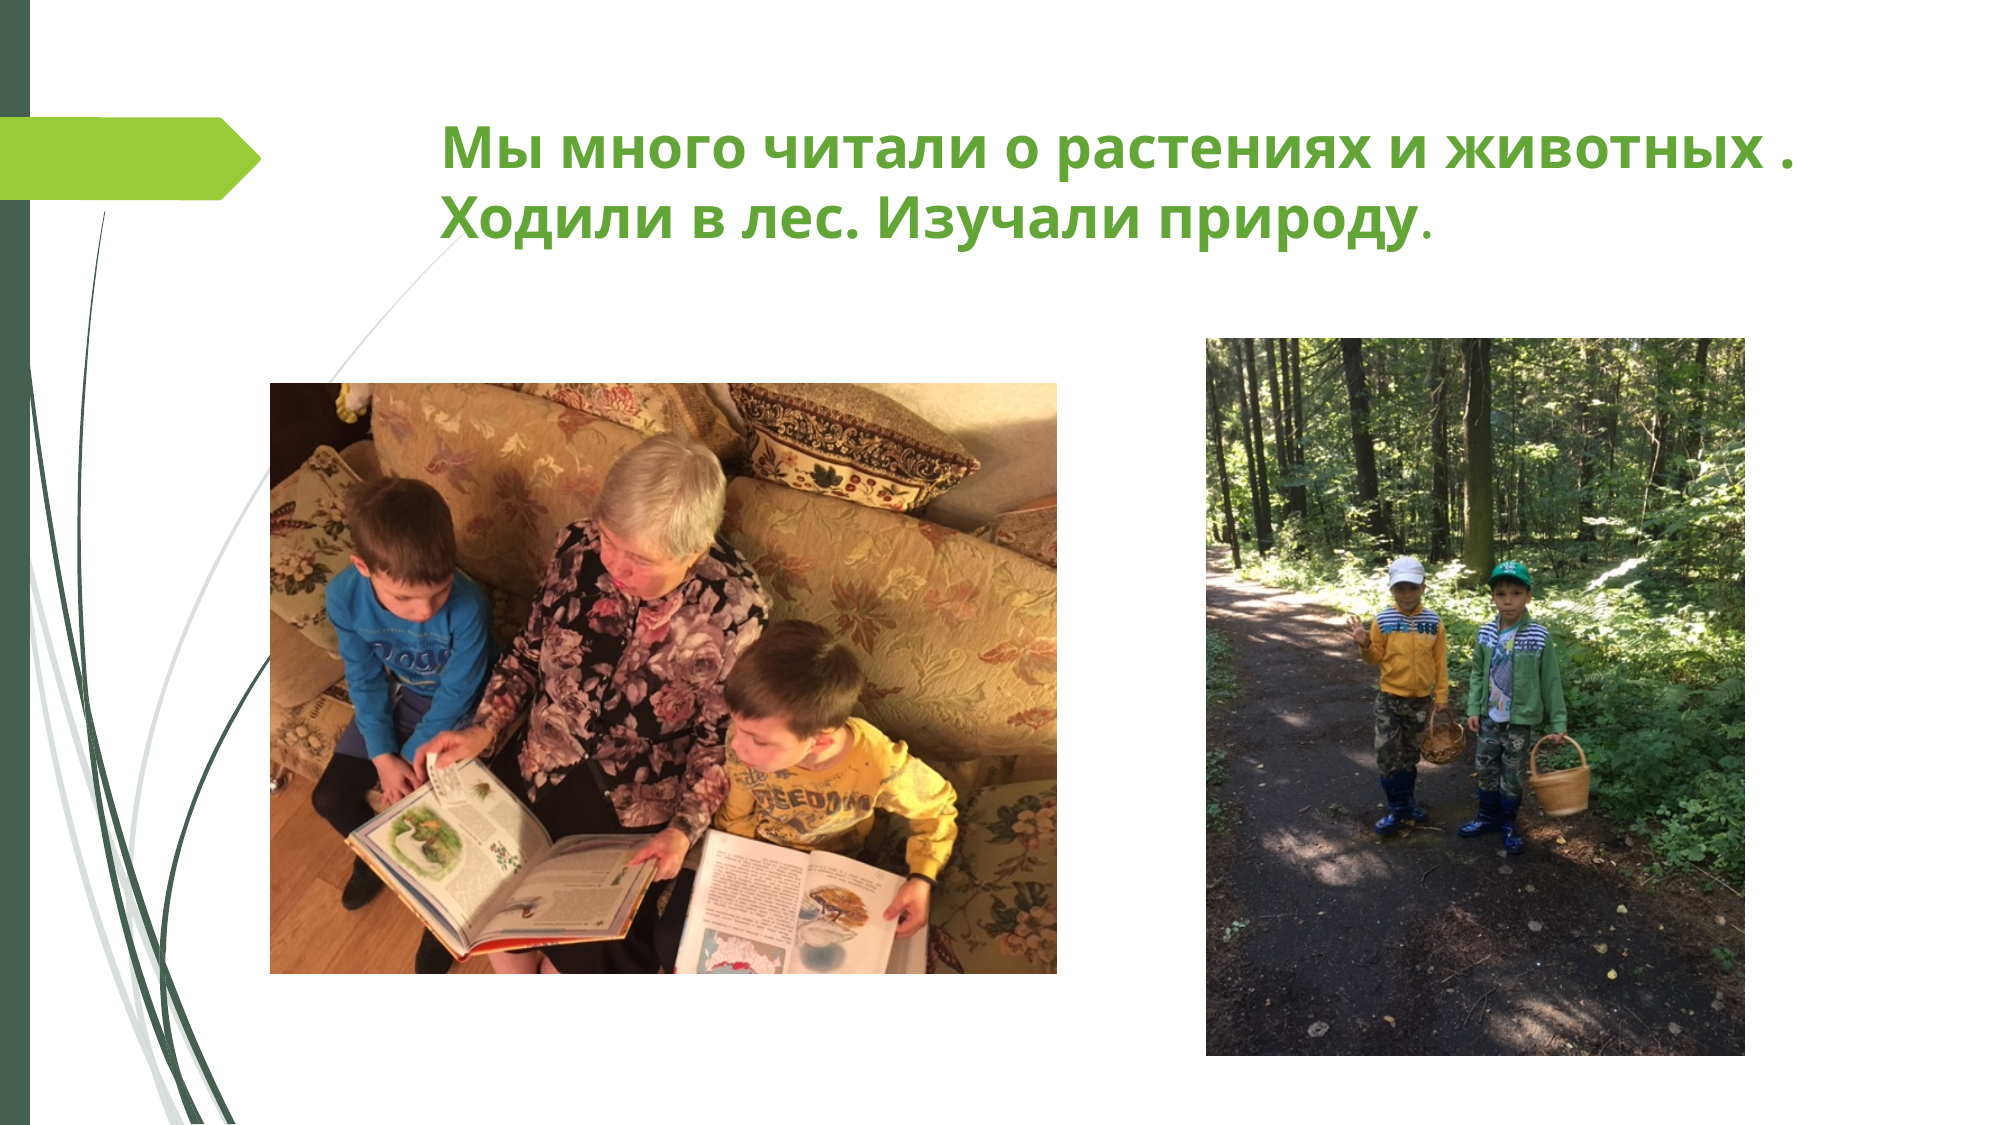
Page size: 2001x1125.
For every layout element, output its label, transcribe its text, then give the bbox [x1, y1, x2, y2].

picture [270, 383, 1057, 974]
title Мы много читали о растениях и животных . Ходили в лес. Изучали природу. [425, 102, 1888, 313]
picture [1206, 338, 1745, 1056]
